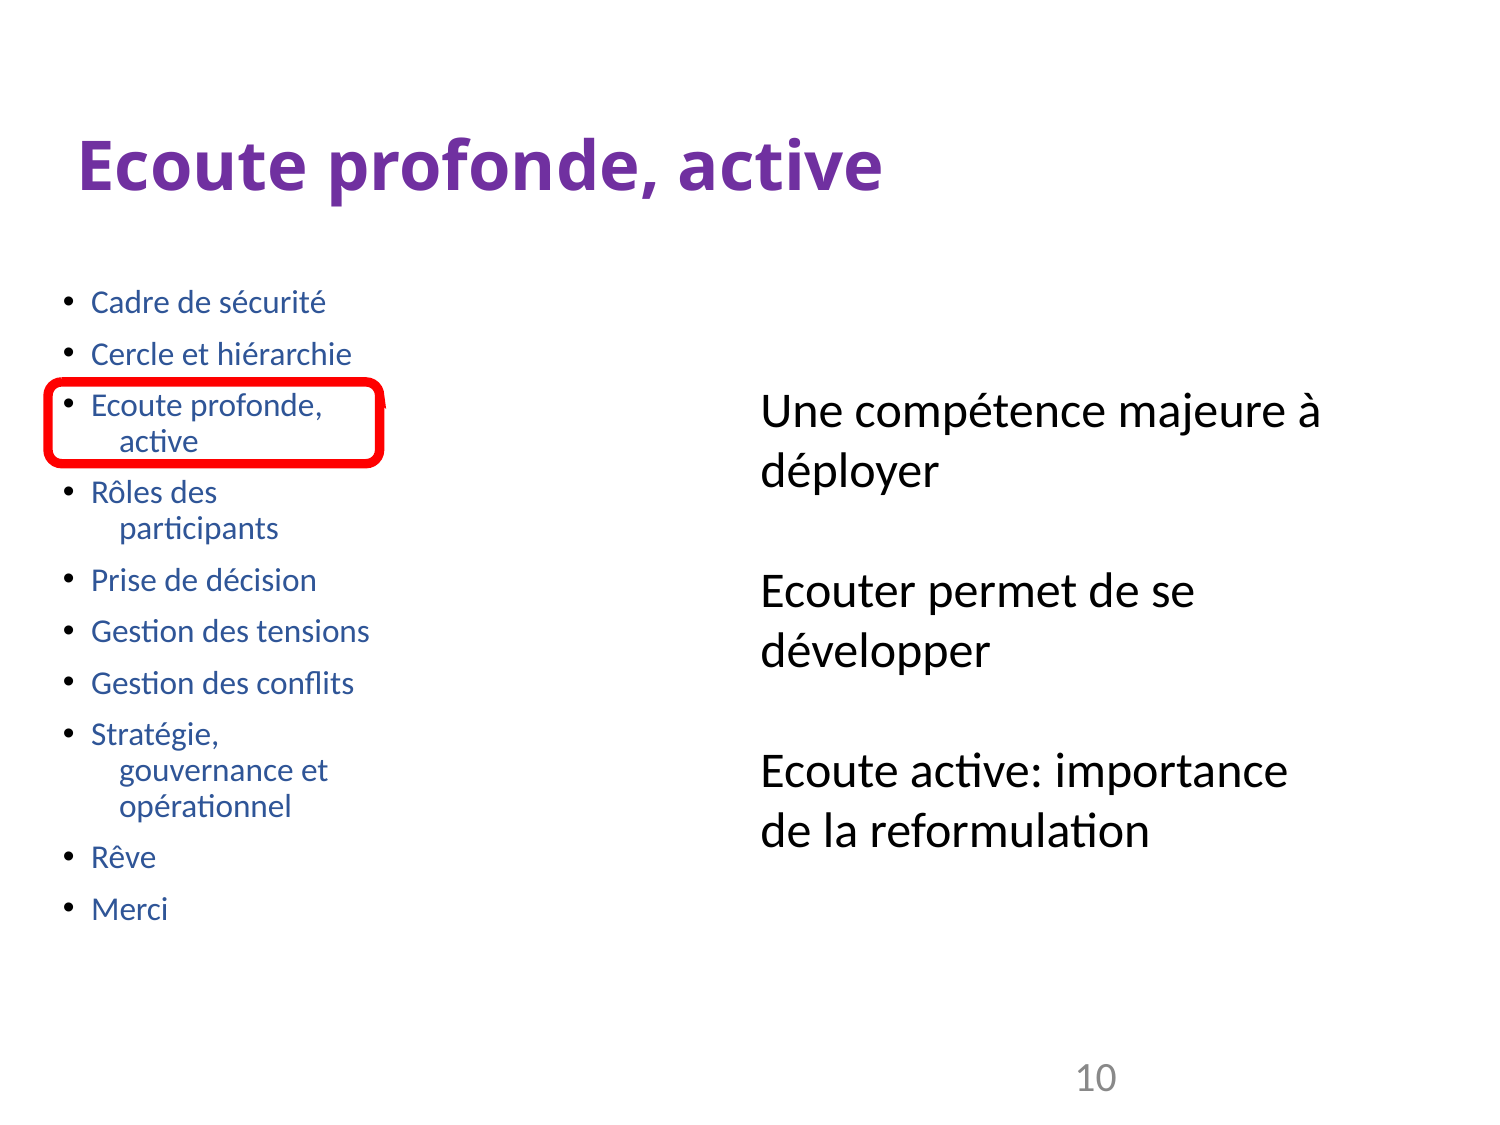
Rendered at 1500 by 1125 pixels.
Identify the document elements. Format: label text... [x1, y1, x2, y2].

list Cadre de sécurité Cercle et hiérarchie Ecoute profonde, active Rôles des participants Prise de décision Gestion des tensions Gestion des conflits Stratégie, gouvernance et opérationnel Rêve Merci [48, 277, 400, 992]
text_box 10 [1059, 1042, 1397, 1103]
title Ecoute profonde, active [61, 59, 1397, 278]
text_box Une compétence majeure à déployer Ecouter permet de se développer Ecoute active: importance de la reformulation [745, 370, 1339, 871]
list Cadre de sécurité Cercle et hiérarchie Ecoute profonde, active Rôles des participants Prise de décision Gestion des tensions Gestion des conflits Stratégie, gouvernance et opérationnel Rêve Merci [53, 387, 374, 459]
